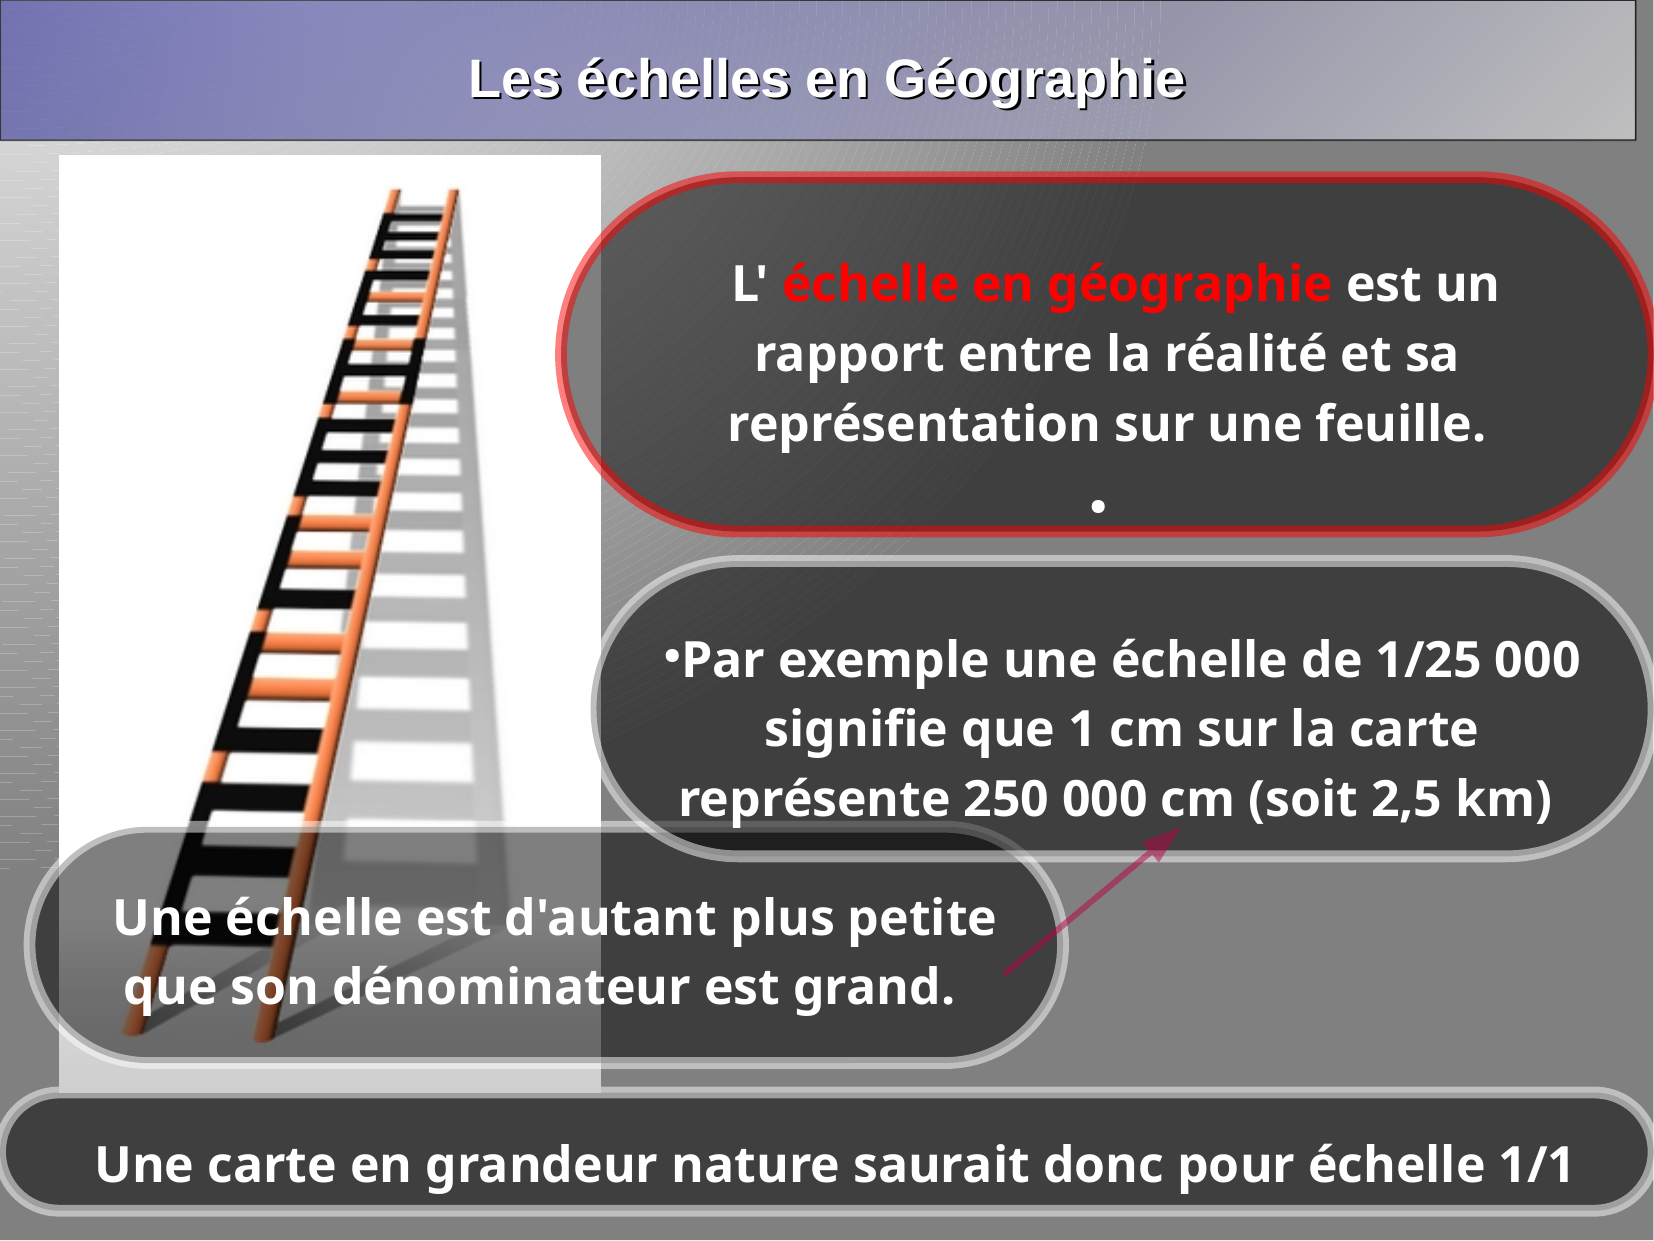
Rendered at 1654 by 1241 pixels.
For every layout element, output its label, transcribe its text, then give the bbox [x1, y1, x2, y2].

text_box Les échelles en Géographie [0, 0, 1636, 141]
text_box Une échelle est d'autant plus petite que son dénominateur est grand. [29, 826, 1064, 1064]
text_box Une carte en grandeur nature saurait donc pour échelle 1/1 [0, 1092, 1654, 1211]
text_box L' échelle en géographie est un rapport entre la réalité et sa représentation sur une feuille. [561, 177, 1654, 532]
picture [59, 155, 601, 865]
text_box Par exemple une échelle de 1/25 000 signifie que 1 cm sur la carte représente 250 000 cm (soit 2,5 km) [590, 561, 1654, 857]
picture [59, 1025, 601, 1093]
